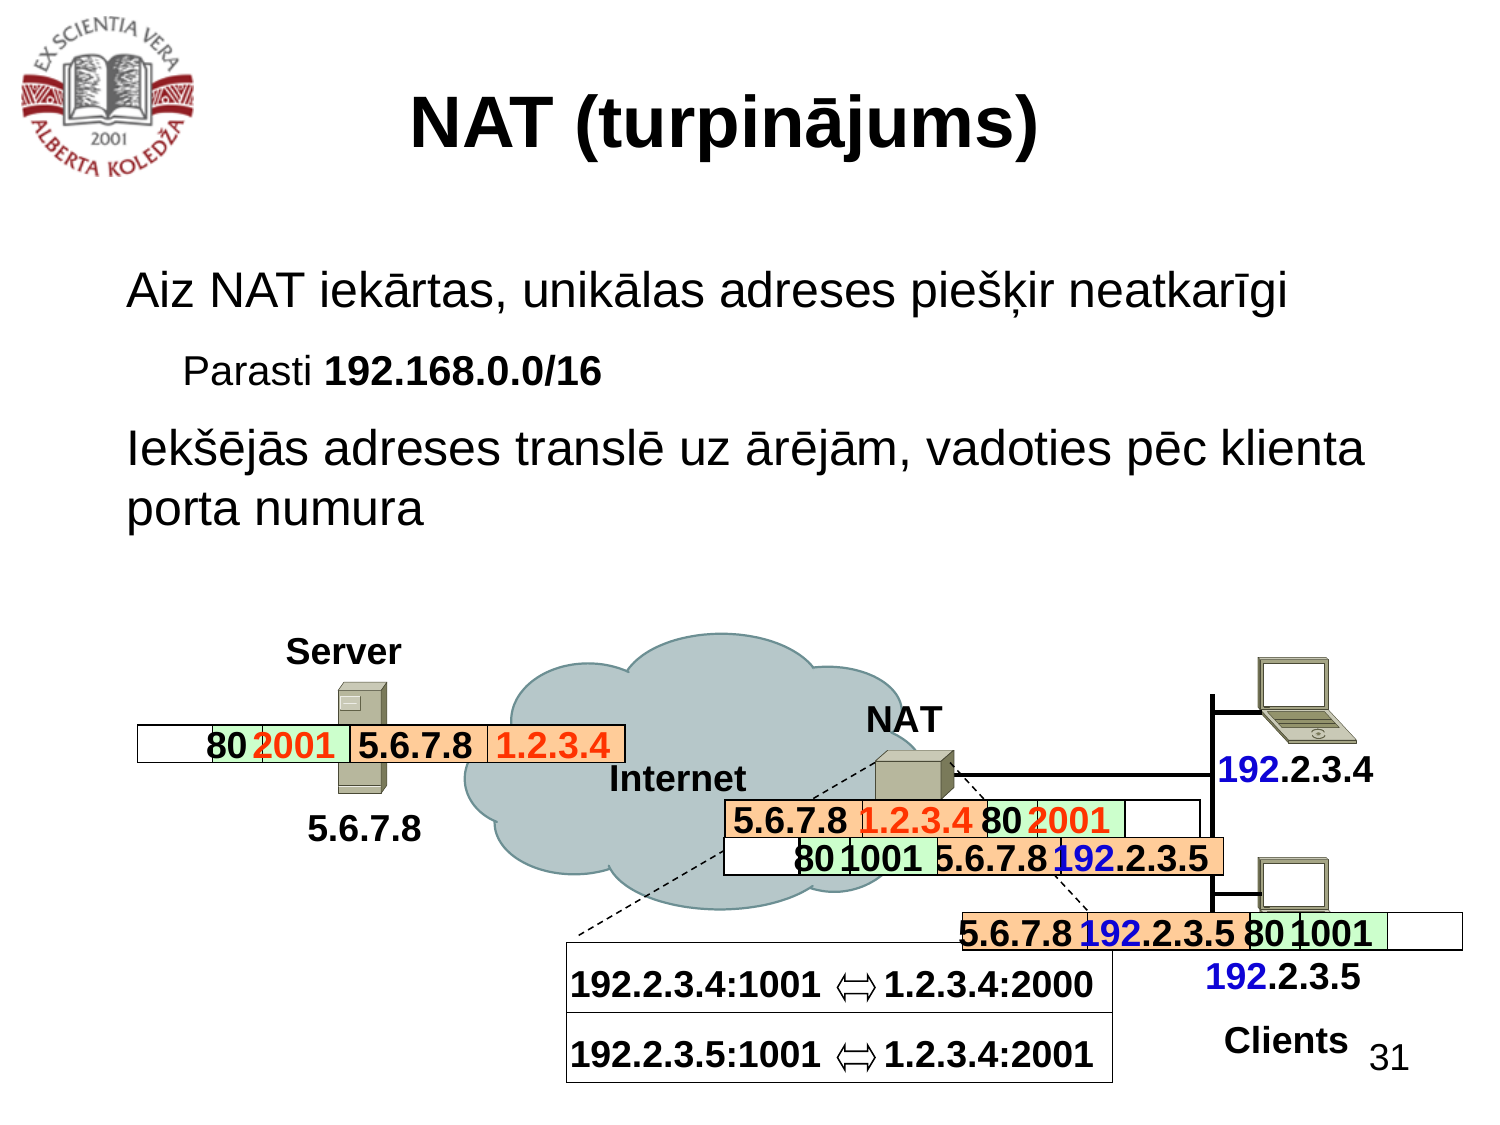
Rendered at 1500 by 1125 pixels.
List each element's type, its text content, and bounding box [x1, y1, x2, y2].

text_box 80 [799, 859, 807, 868]
text_box Clients [1208, 1008, 1364, 1070]
text_box 5.6.7.8 [292, 796, 437, 857]
text_box 192.2.3.5 [1061, 837, 1224, 875]
text_box [1126, 799, 1201, 837]
text_box 80 [800, 848, 807, 856]
picture [1257, 856, 1358, 912]
text_box 192.2.3.4 [1215, 737, 1389, 798]
text_box 5.6.7.8 [962, 912, 1087, 950]
text_box [1388, 912, 1463, 950]
picture [462, 631, 955, 799]
picture [337, 763, 388, 794]
text_box 192.2.3.4:1001 1.2.3.4:2000 [554, 952, 1110, 1013]
text_box Server [270, 618, 417, 680]
picture [462, 763, 925, 912]
text_box NAT [850, 687, 958, 748]
text_box 80 [212, 746, 220, 755]
picture [337, 681, 388, 724]
text_box 5.6.7.8 [938, 837, 1061, 875]
text_box 1.2.3.4 [488, 724, 625, 763]
text_box <skaitlis> [1074, 1025, 1426, 1101]
text_box 1001 [849, 837, 938, 875]
text_box 192.2.3.5 [1087, 912, 1250, 950]
text_box 2001 [262, 724, 351, 763]
text_box 1.2.3.4 [862, 799, 987, 837]
text_box 80 [1250, 934, 1257, 943]
title NAT (turpinājums) [50, 62, 1374, 175]
text_box 2001 [1037, 799, 1126, 837]
picture [21, 16, 194, 177]
text_box Internet [594, 746, 762, 807]
text_box 5.6.7.8 [351, 724, 488, 763]
text_box 80 [987, 799, 1037, 837]
text_box 5.6.7.8 [725, 799, 862, 837]
text_box [723, 837, 799, 875]
list Aiz NAT iekārtas, unikālas adreses piešķir neatkarīgi Parasti 192.168.0.0/16 Iekšējās adreses translē uz ārējām, vadoties pēc klienta porta numura [75, 249, 1426, 588]
text_box 80 [988, 810, 995, 818]
text_box 192.2.3.5 [1190, 950, 1376, 1005]
picture [1257, 656, 1358, 737]
text_box 80 [213, 735, 220, 743]
text_box 80 [799, 837, 849, 875]
text_box 80 [1250, 923, 1257, 931]
text_box 192.2.3.4 [1202, 737, 1210, 798]
text_box 80 [212, 724, 262, 763]
text_box 192.2.3.5:1001 1.2.3.4:2001 [554, 1022, 1110, 1083]
text_box 80 [1250, 912, 1299, 950]
text_box 1001 [1299, 912, 1388, 950]
text_box [137, 724, 212, 763]
text_box 80 [987, 821, 995, 830]
